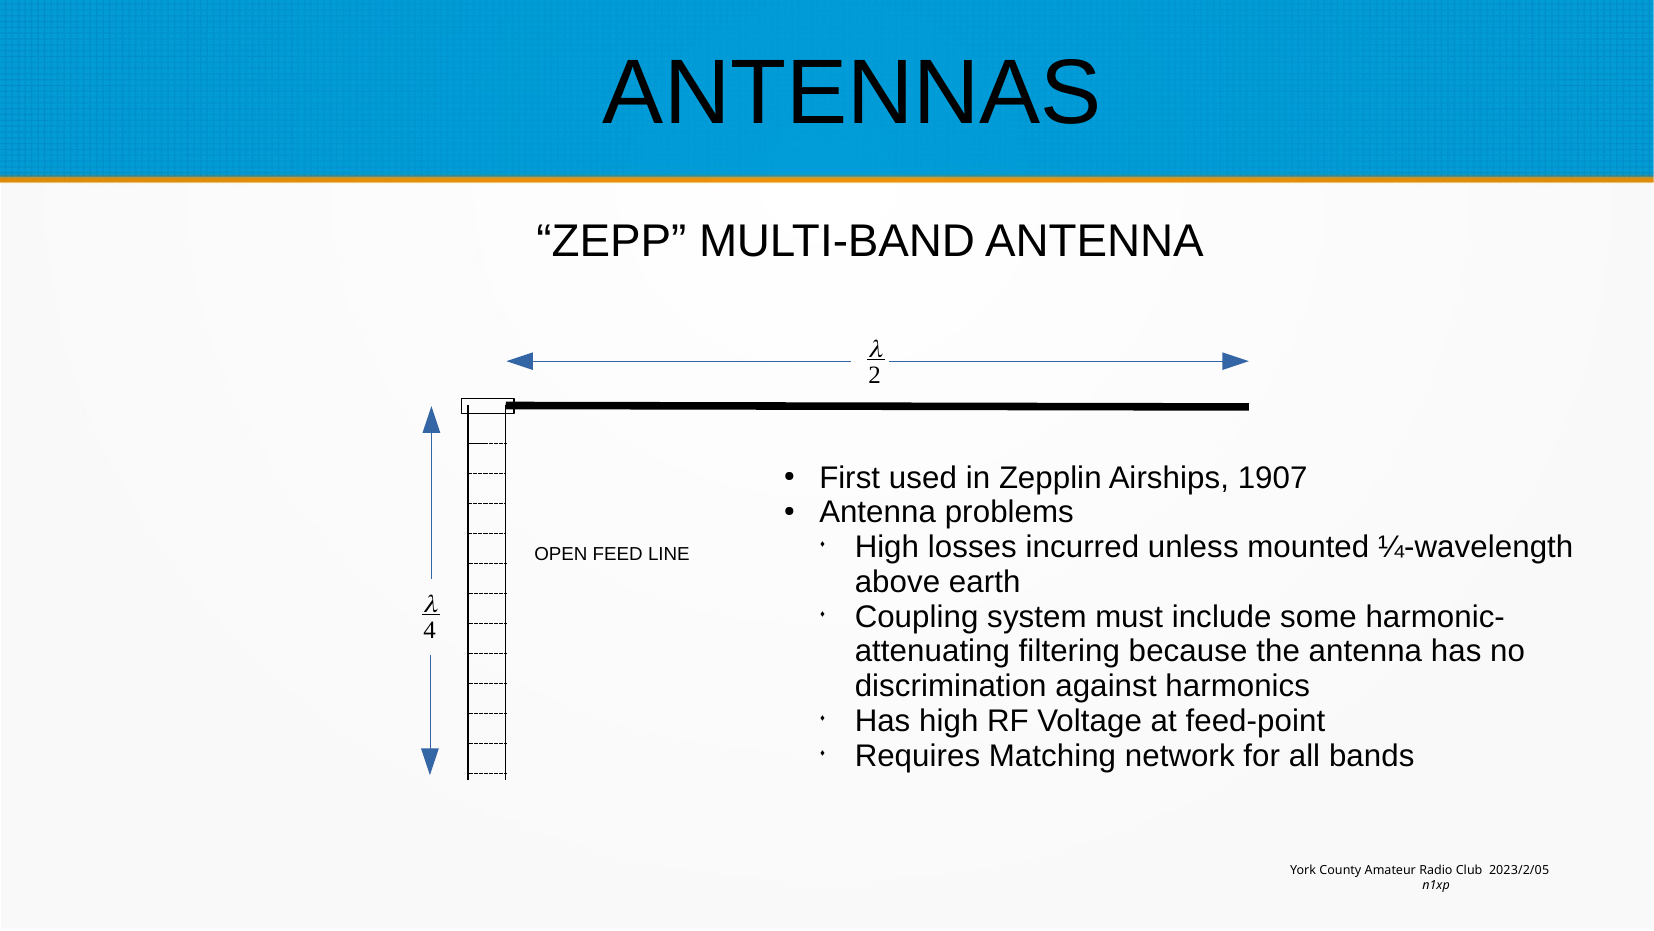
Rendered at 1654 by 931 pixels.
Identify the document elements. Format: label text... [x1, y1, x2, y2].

chart [413, 593, 447, 645]
picture [0, 175, 1654, 931]
chart [858, 338, 892, 390]
text_box ANTENNAS [230, 33, 1475, 151]
text_box “ZEPP” MULTI-BAND ANTENNA [513, 207, 1227, 326]
text_box York County Amateur Radio Club 2023/2/05 n1xp [1284, 857, 1588, 897]
text_box First used in Zepplin Airships, 1907 Antenna problems High losses incurred unless mounted ¼-wavelength above earth Coupling system must include some harmonic-attenuating filtering because the antenna has no discrimination against harmonics Has high RF Voltage at feed-point Requires Matching network for all bands [769, 452, 1642, 857]
text_box OPEN FEED LINE [519, 535, 769, 581]
